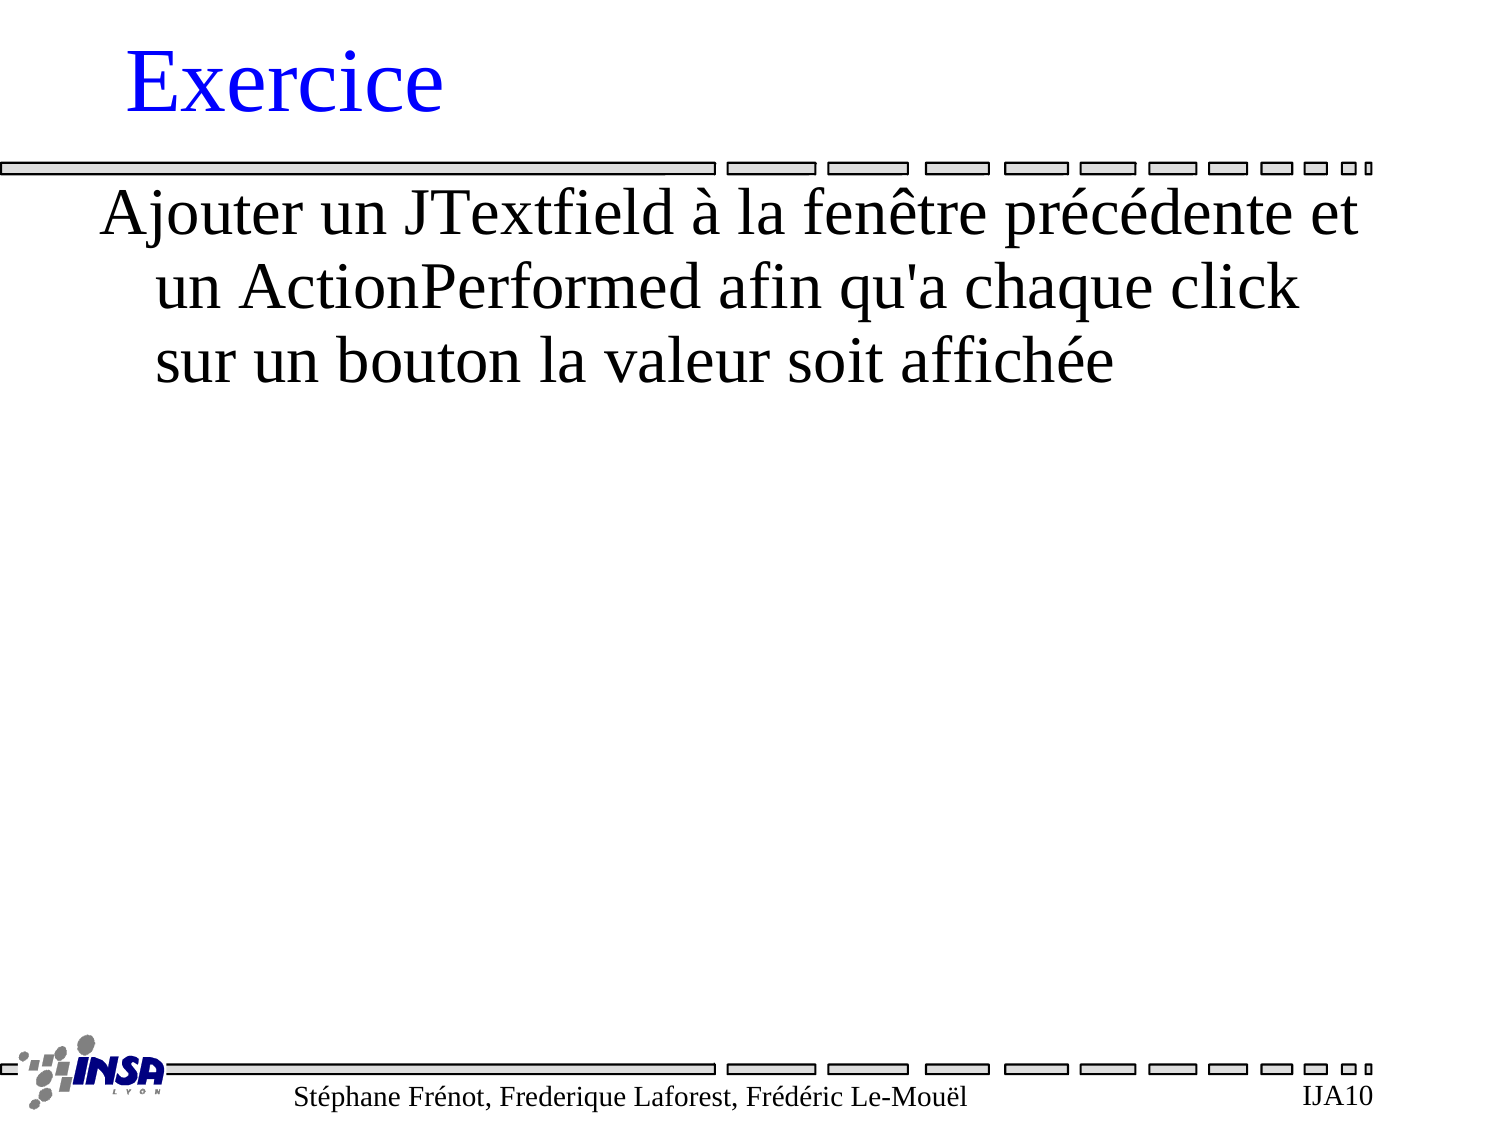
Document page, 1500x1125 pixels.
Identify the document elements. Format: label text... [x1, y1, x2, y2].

list Ajouter un JTextfield à la fenêtre précédente et un ActionPerformed afin qu'a chaque click sur un bouton la valeur soit affichée [99, 174, 1374, 1000]
title Exercice [125, 0, 1399, 162]
